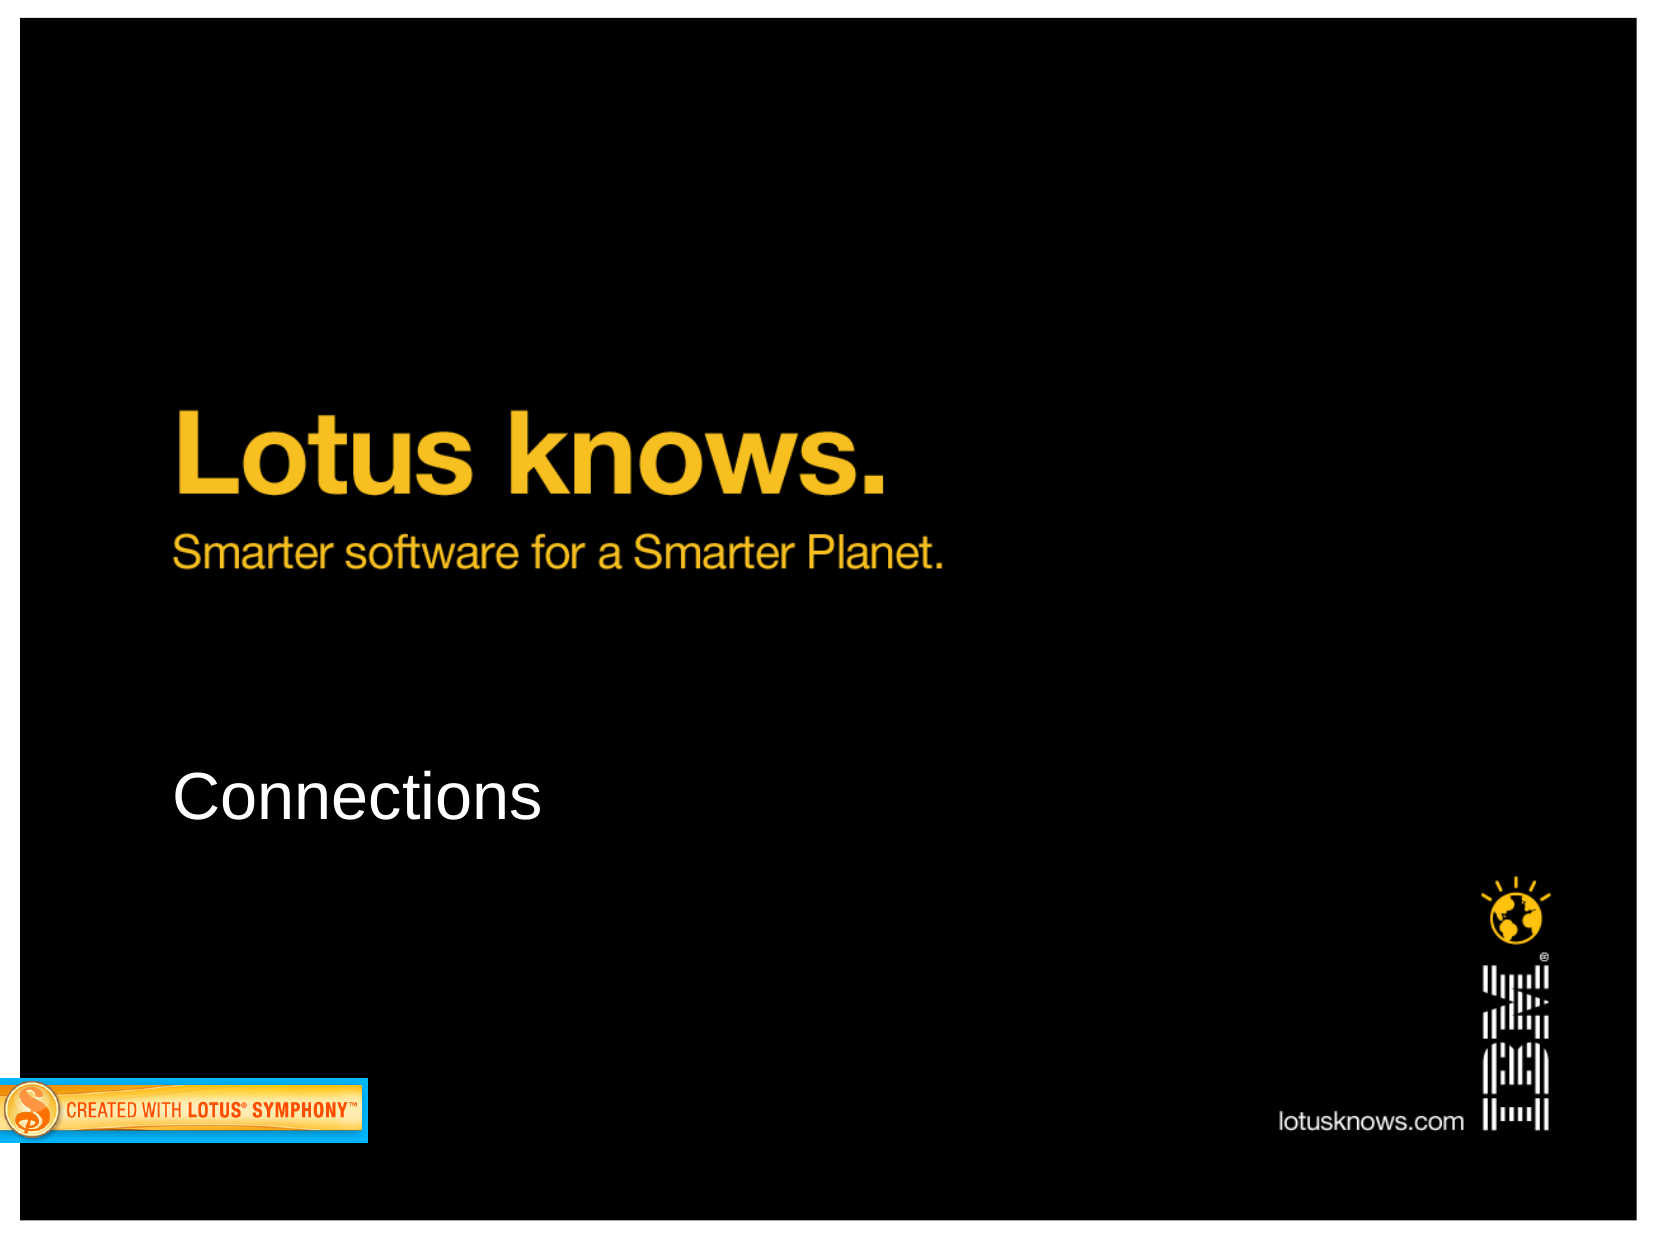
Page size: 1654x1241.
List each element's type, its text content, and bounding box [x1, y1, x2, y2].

picture [32, 26, 1620, 1215]
picture [0, 1082, 361, 1137]
title Connections [172, 622, 1599, 834]
